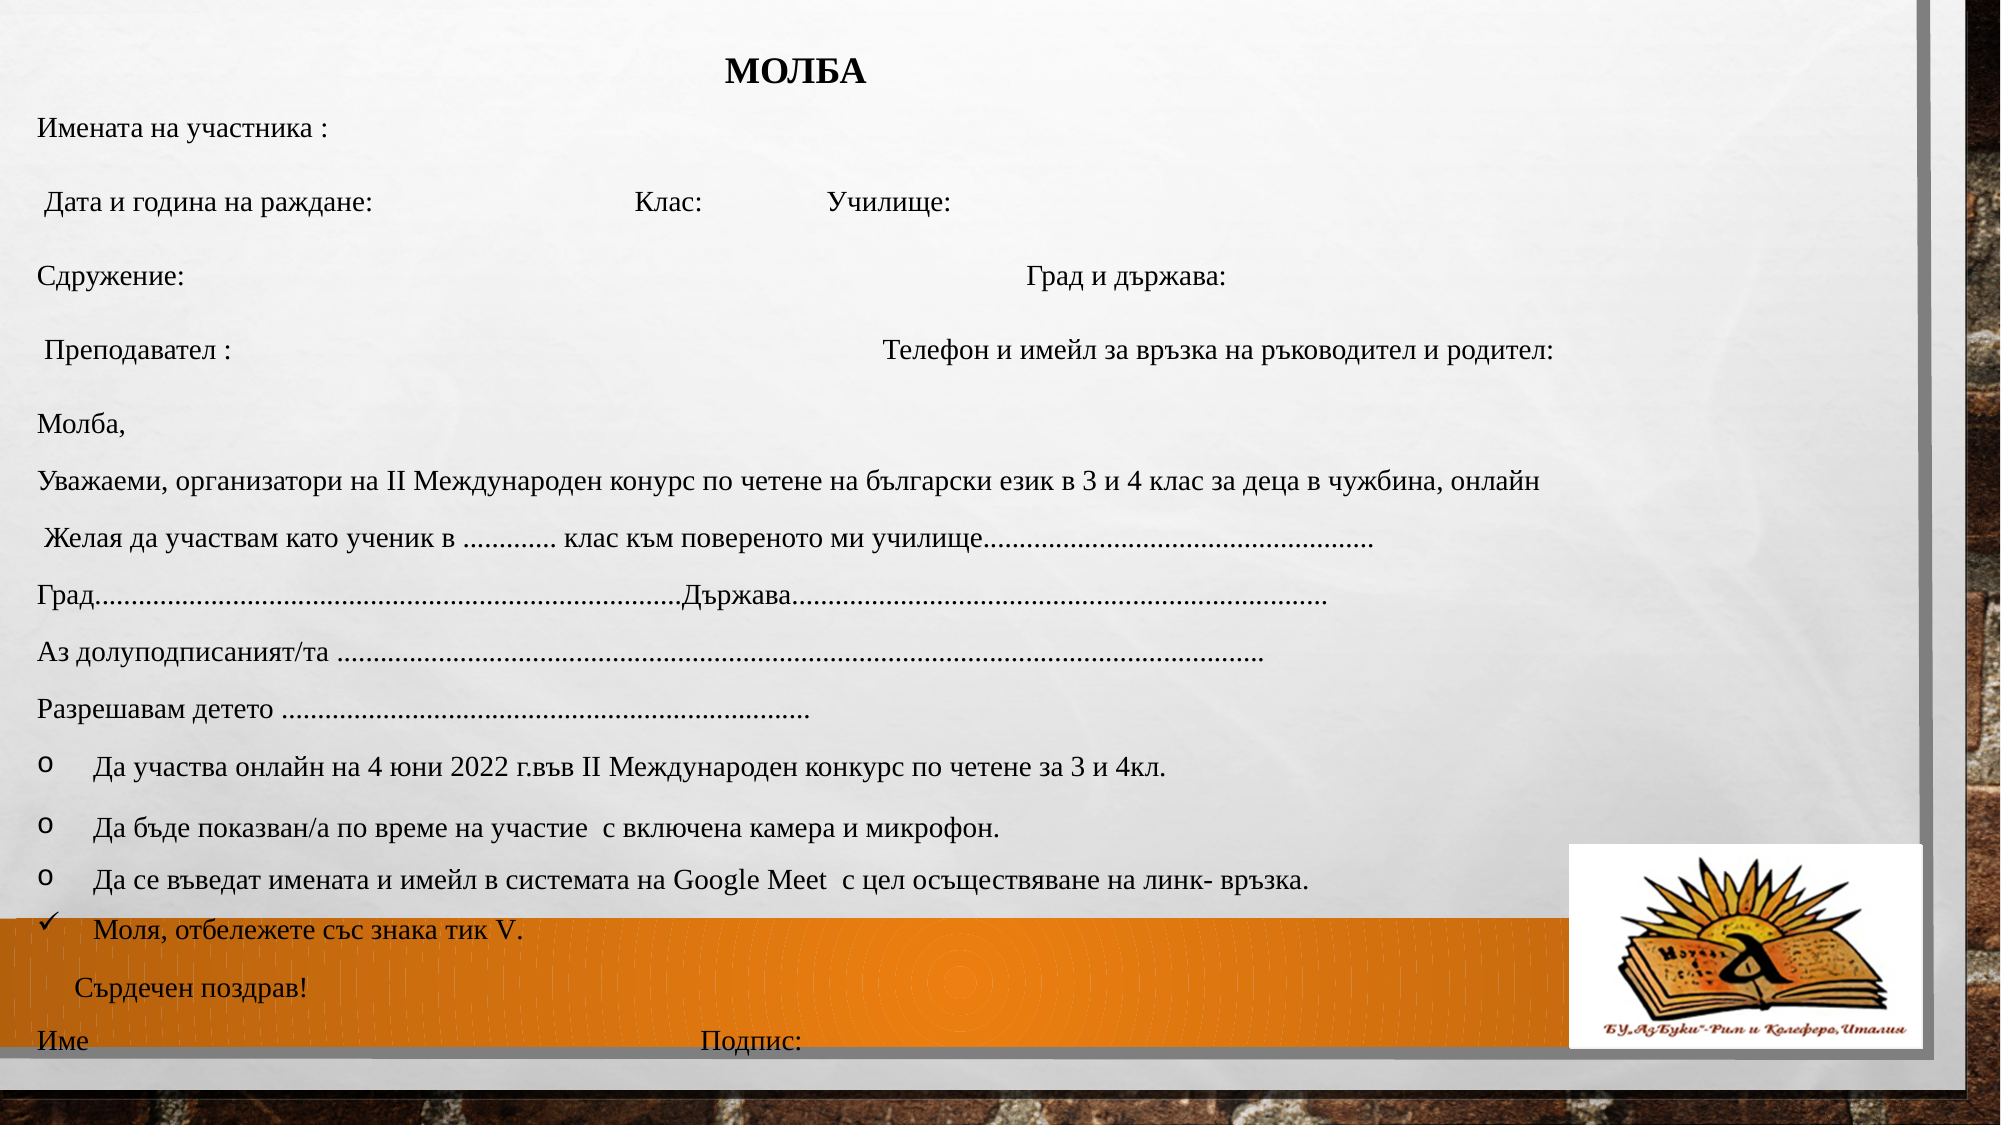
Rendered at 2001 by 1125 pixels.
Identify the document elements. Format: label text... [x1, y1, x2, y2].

picture [1569, 844, 1923, 1049]
text_box МОЛБА Имената на участника : Дата и година на раждане: Клас: Училище: Сдружение: Град и държава: Преподавател : Телефон и имейл за връзка на ръководител и родител: Молба, Уважаеми, организатори на II Международен конурс по четене на български език в 3 и 4 клас за деца в чужбина, онлайн Желая да участвам като ученик в ............. клас към повереното ми училище...................................................... Град.................................................................................Държава.......................................................................... Аз долуподписаният/та ................................................................................................................................ Разрешавам детето ......................................................................... Да участва онлайн на 4 юни 2022 г.във II Международен конкурс по четене за 3 и 4кл. Да бъде показван/а по време на участие с включена камера и микрофон. Да се въведат имената и имейл в системата на Google Meet с цел осъществяване на линк- връзка. Моля, отбележете със знака тик V. Сърдечен поздрав! Име Подпис: [21, 36, 1905, 1074]
